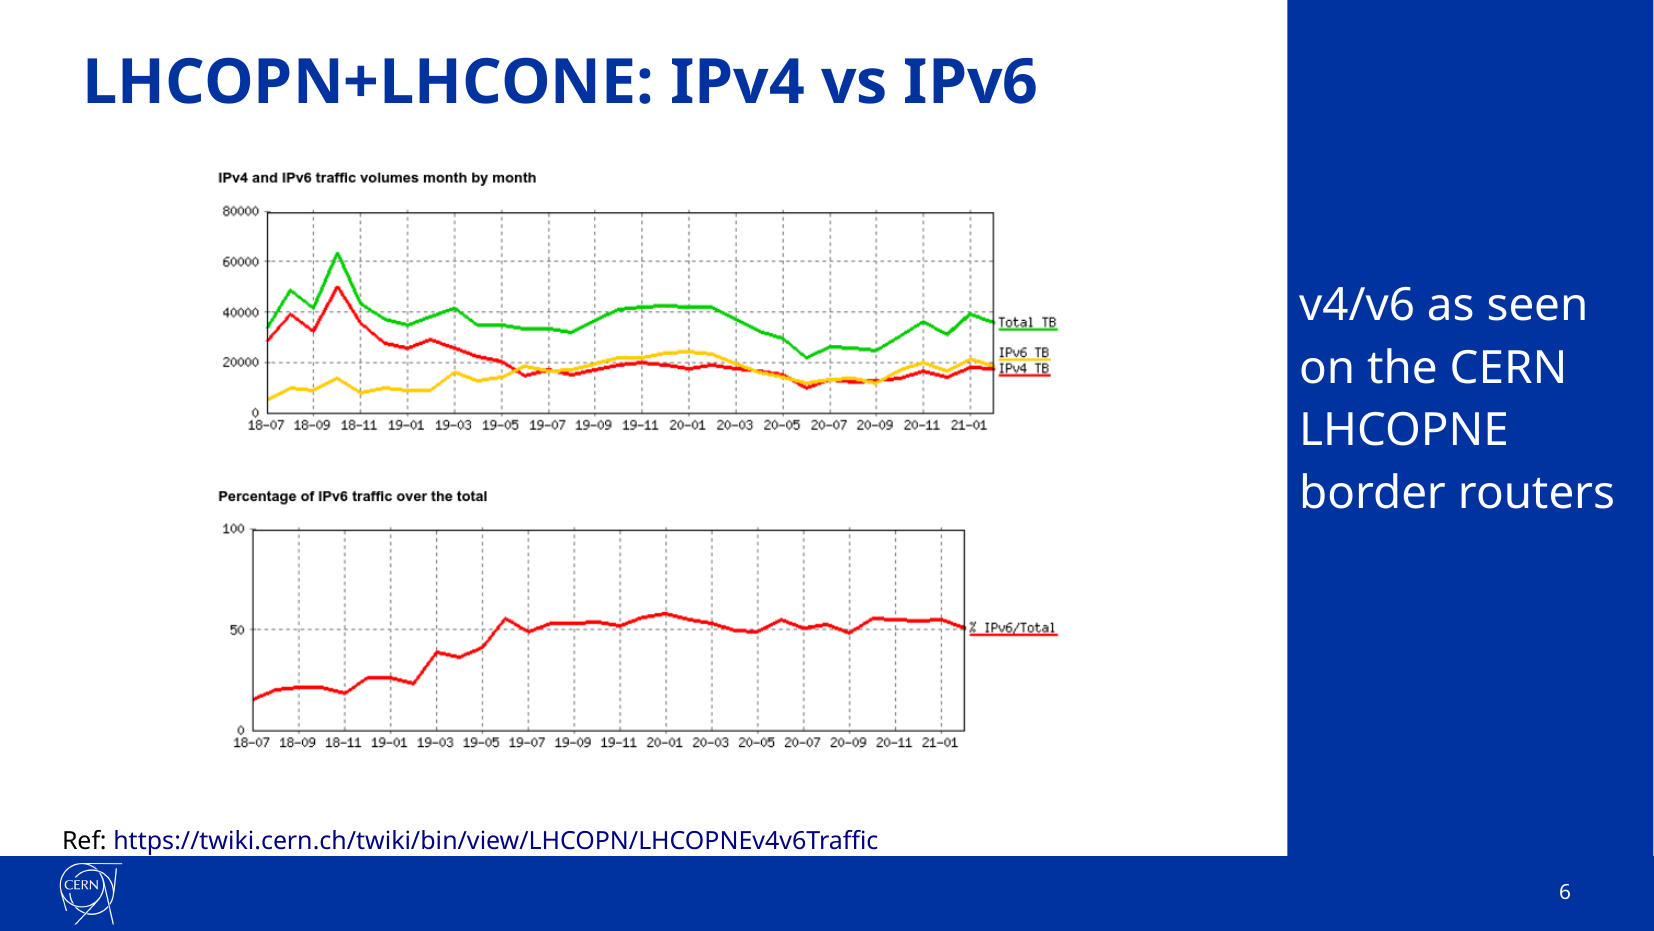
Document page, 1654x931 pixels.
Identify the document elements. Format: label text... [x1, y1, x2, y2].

list v4/v6 as seen on the CERN LHCOPNE border routers [1287, 0, 1654, 862]
picture [212, 165, 1075, 756]
text_box Ref: https://twiki.cern.ch/twiki/bin/view/LHCOPN/LHCOPNEv4v6Traffic [47, 814, 1319, 931]
title LHCOPN+LHCONE: IPv4 vs IPv6 [82, 37, 1287, 193]
